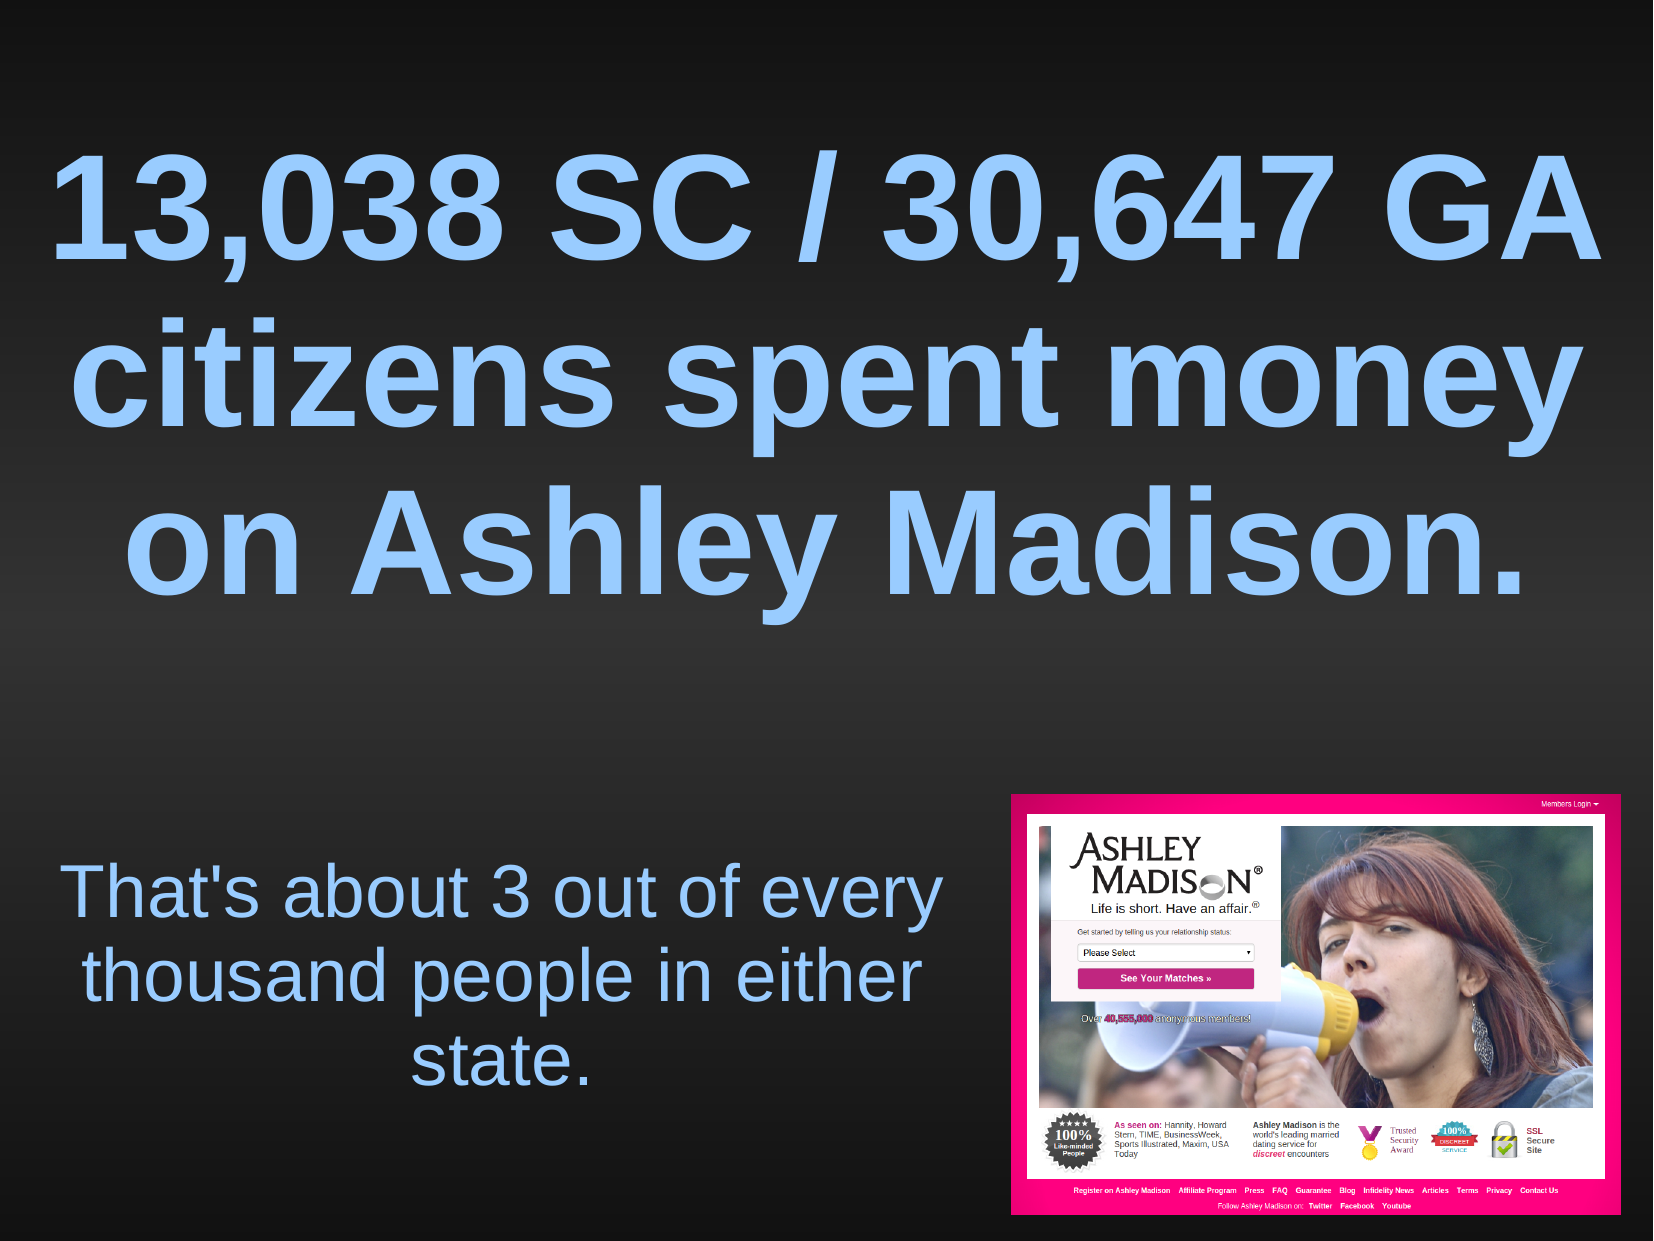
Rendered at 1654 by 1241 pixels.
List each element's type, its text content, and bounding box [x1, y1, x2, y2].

picture [1011, 794, 1621, 1216]
title That's about 3 out of every thousand people in either state. [15, 735, 991, 1216]
title 13,038 SC / 30,647 GA citizens spent money on Ashley Madison. [3, 0, 1653, 886]
